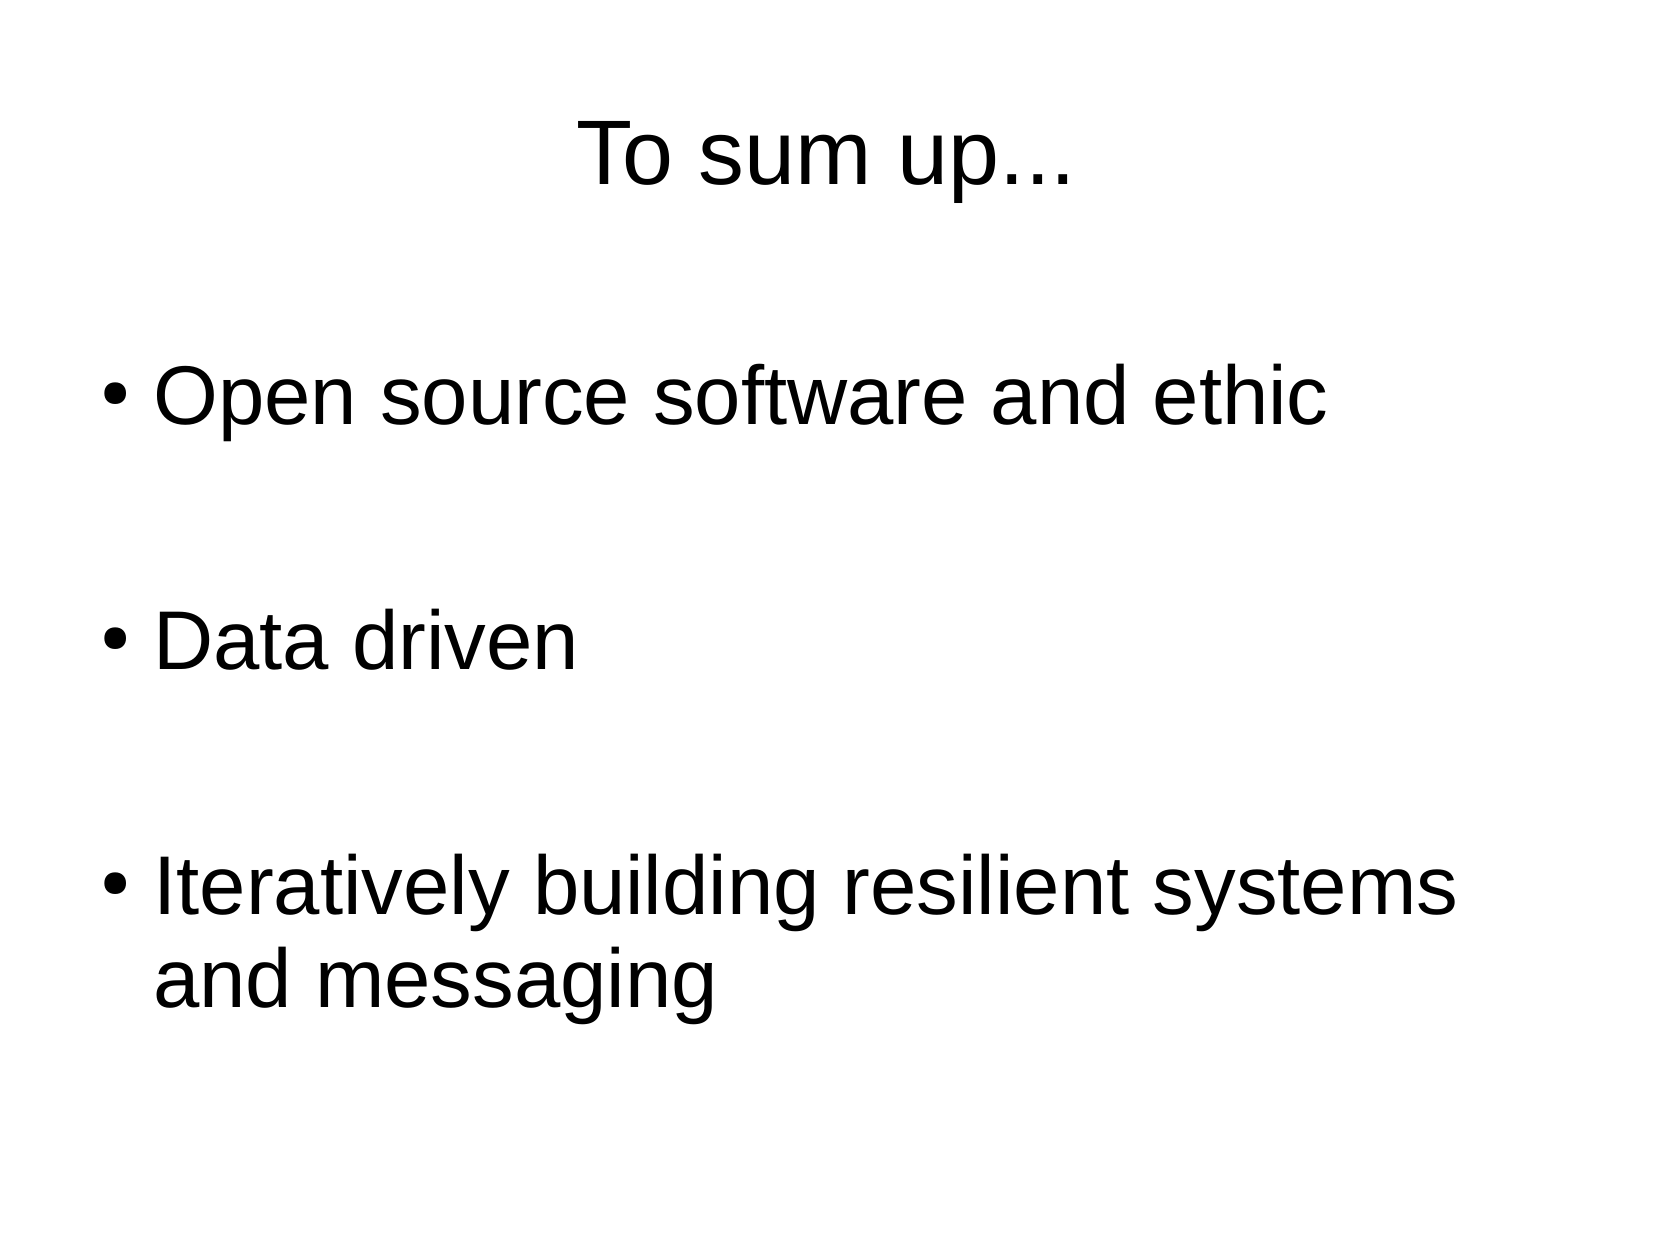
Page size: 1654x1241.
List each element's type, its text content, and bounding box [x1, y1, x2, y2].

list Open source software and ethic Data driven Iteratively building resilient systems and messaging [82, 349, 1571, 1168]
title To sum up... [82, 49, 1571, 257]
